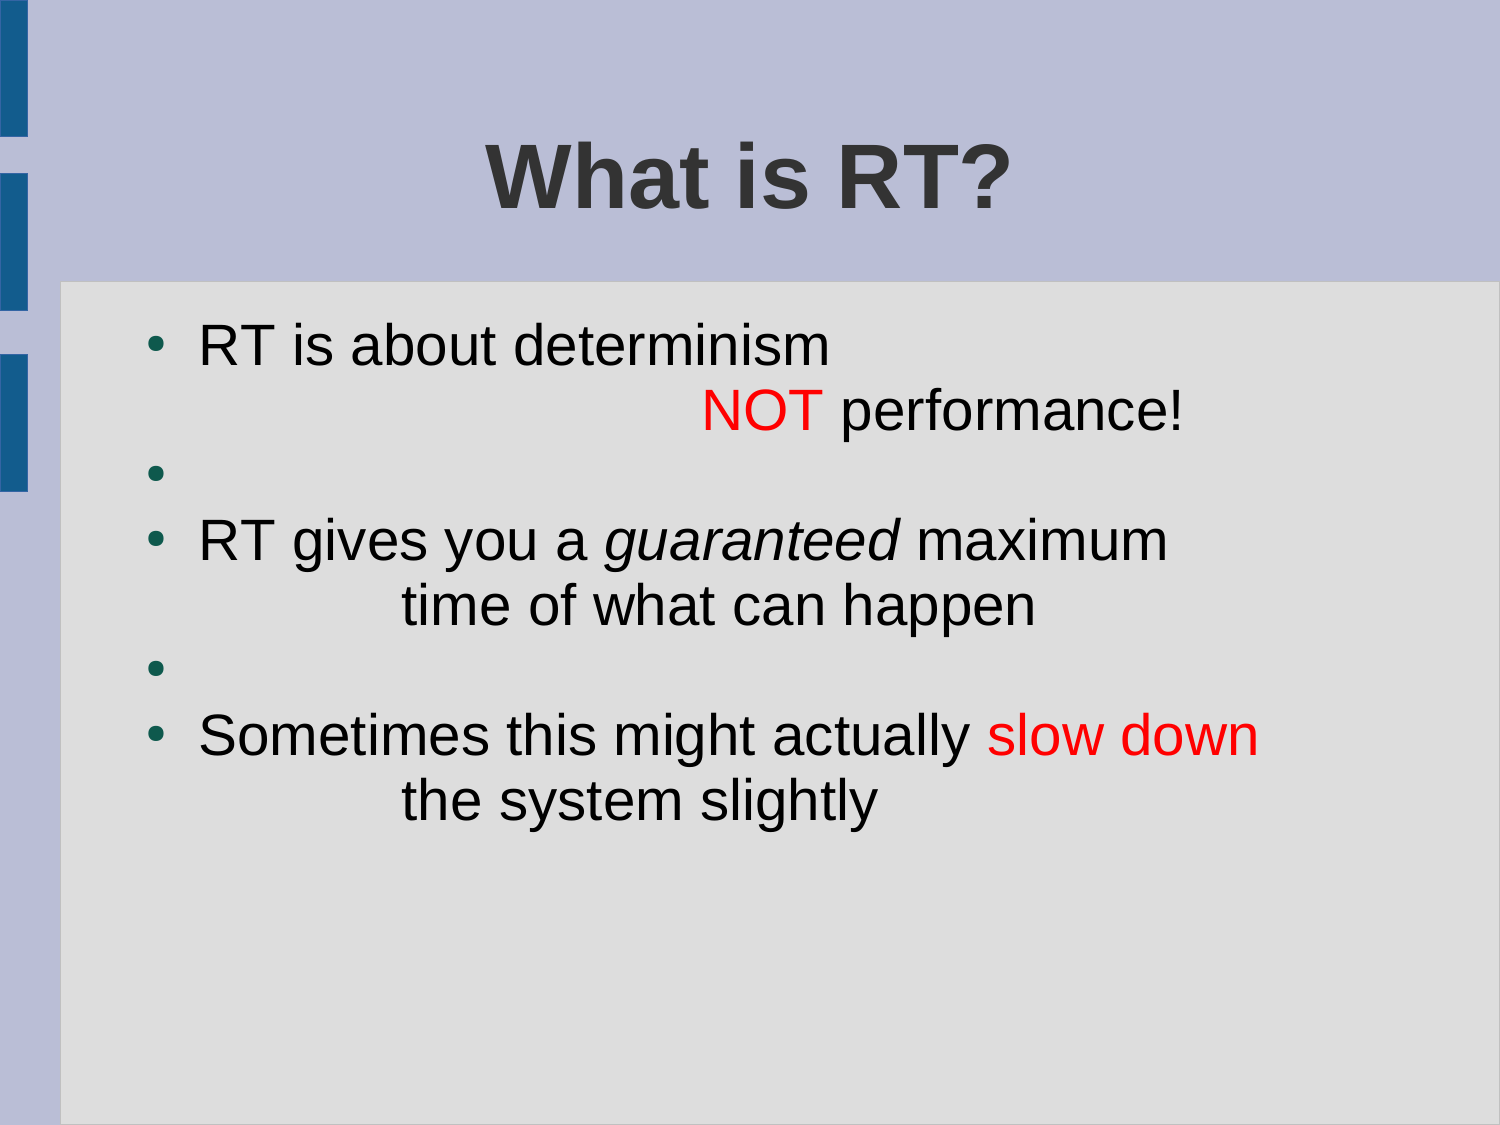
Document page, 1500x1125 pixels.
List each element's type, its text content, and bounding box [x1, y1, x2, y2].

list RT is about determinism NOT performance! RT gives you a guaranteed maximum time of what can happen Sometimes this might actually slow down the system slightly [110, 312, 1392, 1022]
title What is RT? [110, 82, 1392, 271]
